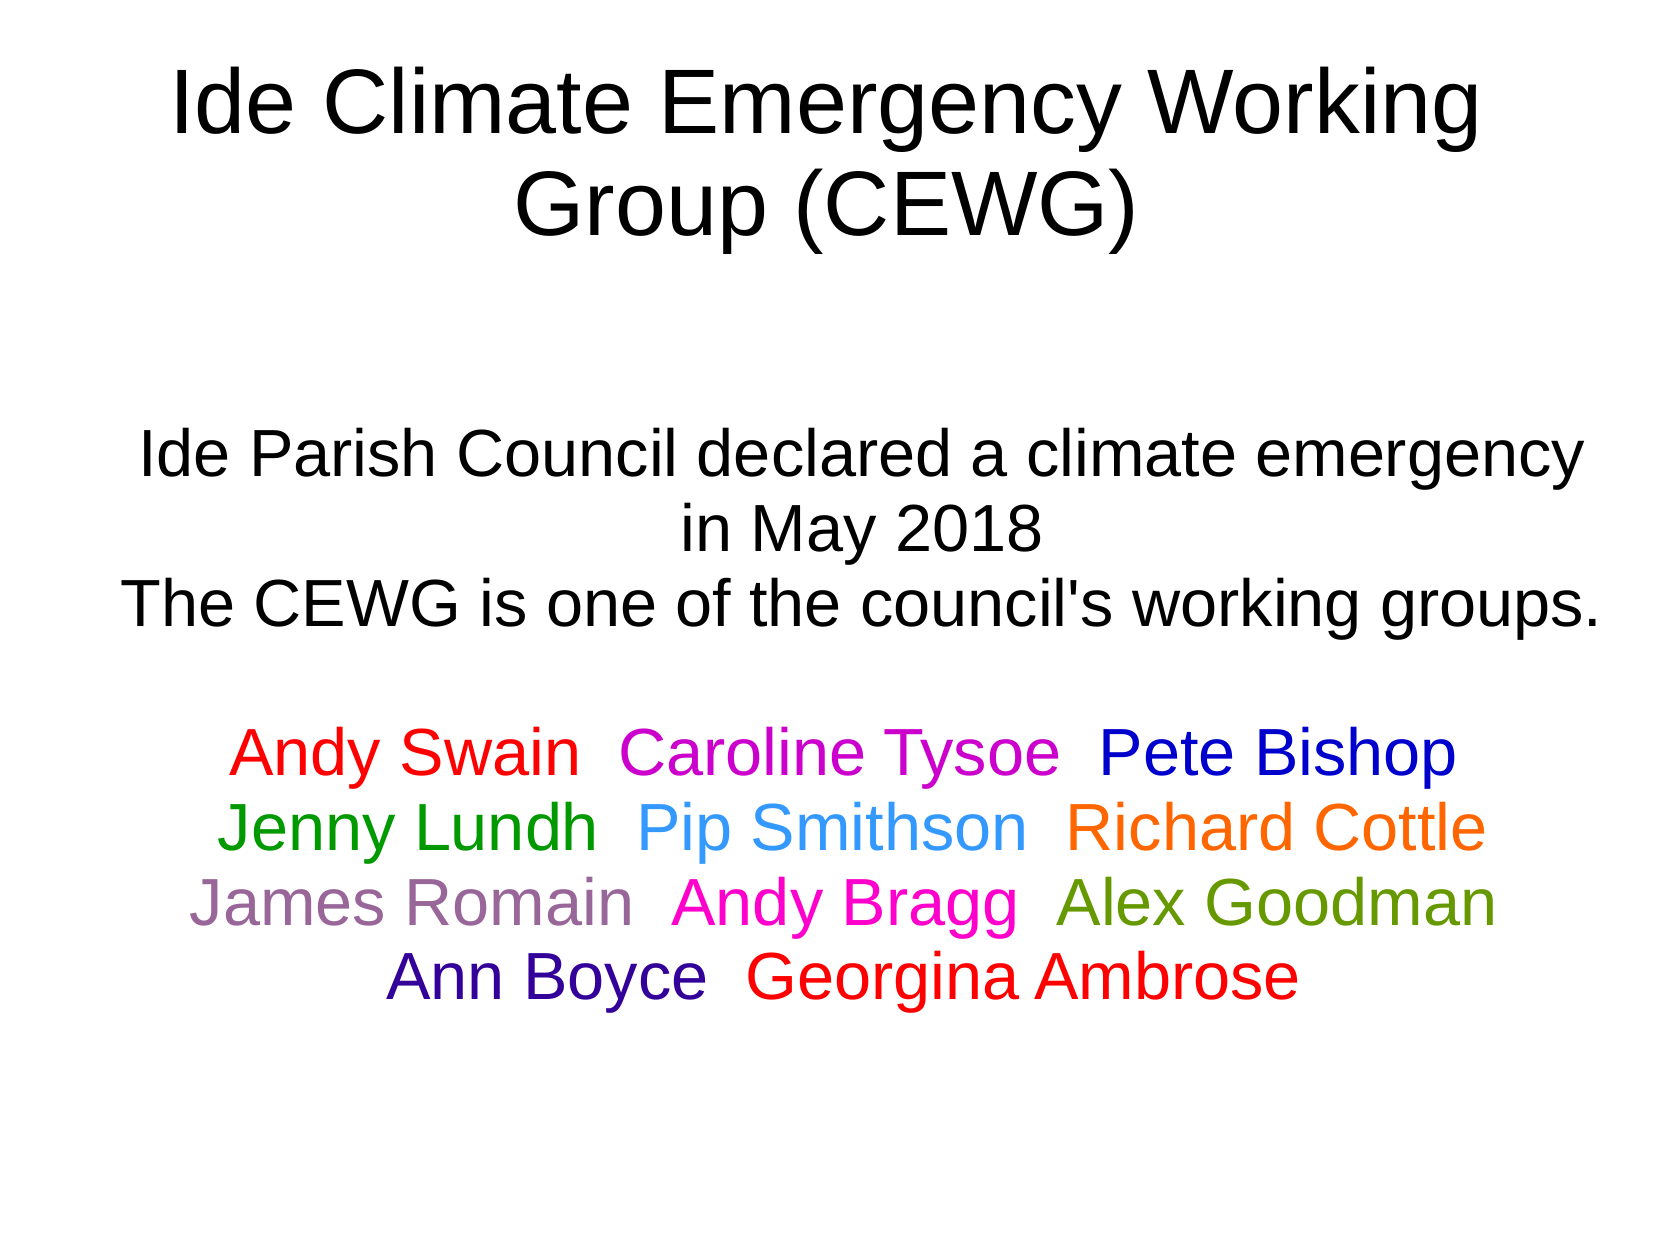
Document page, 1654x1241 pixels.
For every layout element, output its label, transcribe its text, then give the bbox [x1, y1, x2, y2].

title Ide Climate Emergency Working Group (CEWG) [82, 49, 1571, 257]
subtitle Ide Parish Council declared a climate emergency in May 2018 The CEWG is one of the council's working groups. Andy Swain Caroline Tysoe Pete Bishop Jenny Lundh Pip Smithson Richard Cottle James Romain Andy Bragg Alex Goodman Ann Boyce Georgina Ambrose [118, 355, 1607, 1075]
